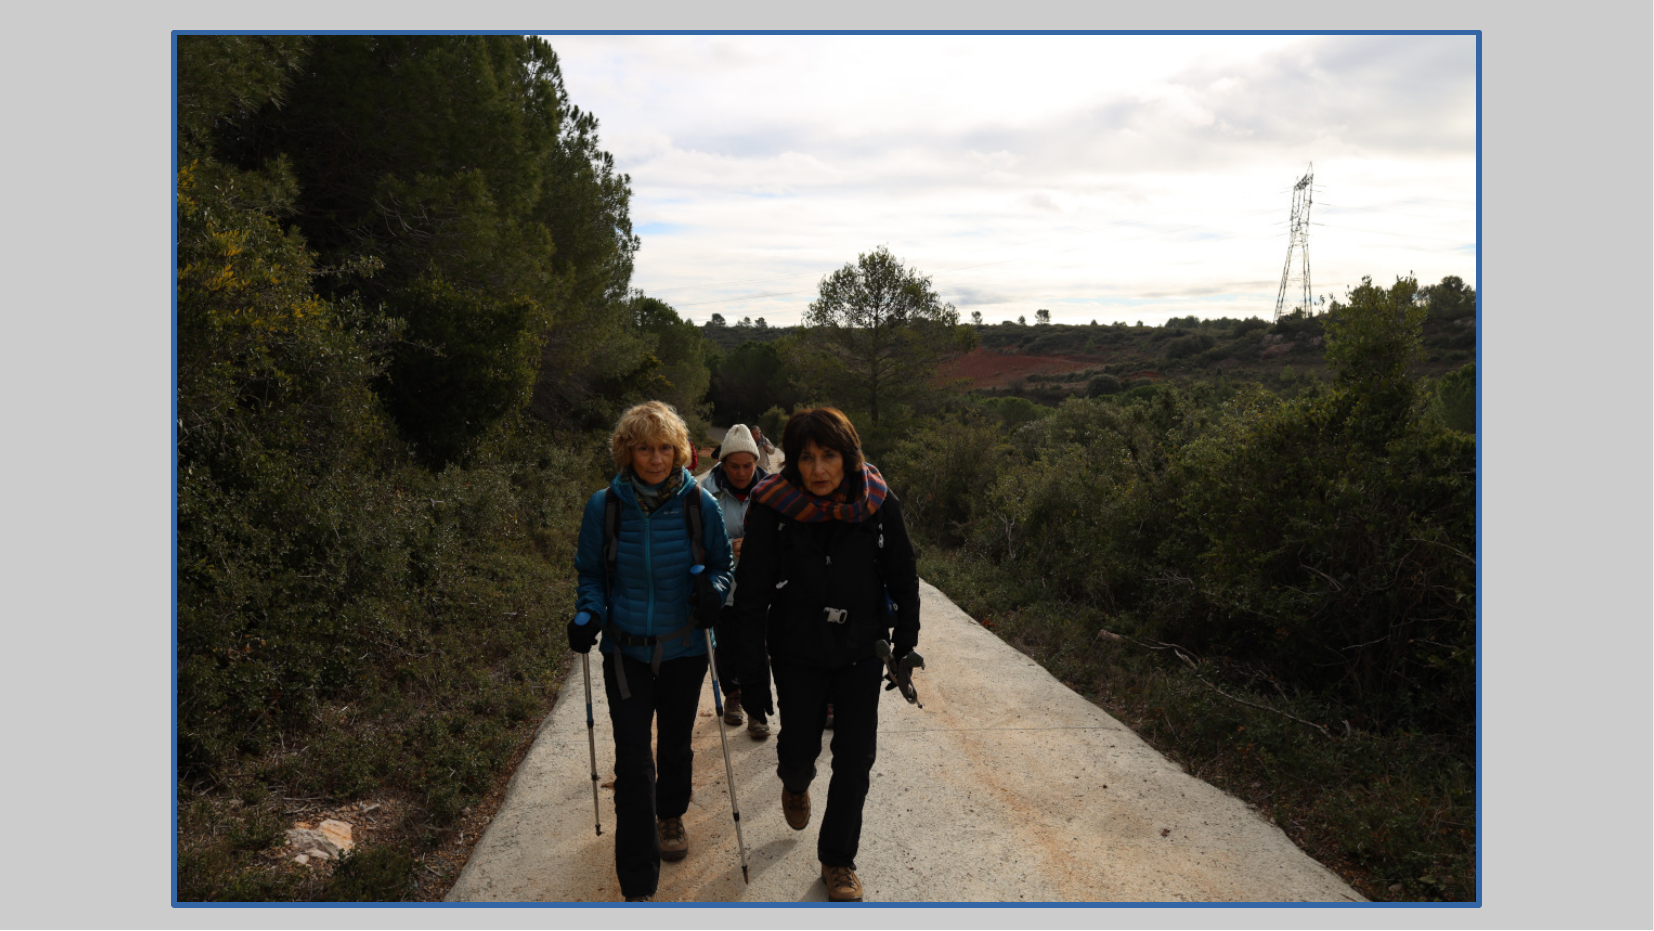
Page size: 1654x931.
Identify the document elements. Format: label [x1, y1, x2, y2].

picture [177, 35, 1477, 902]
